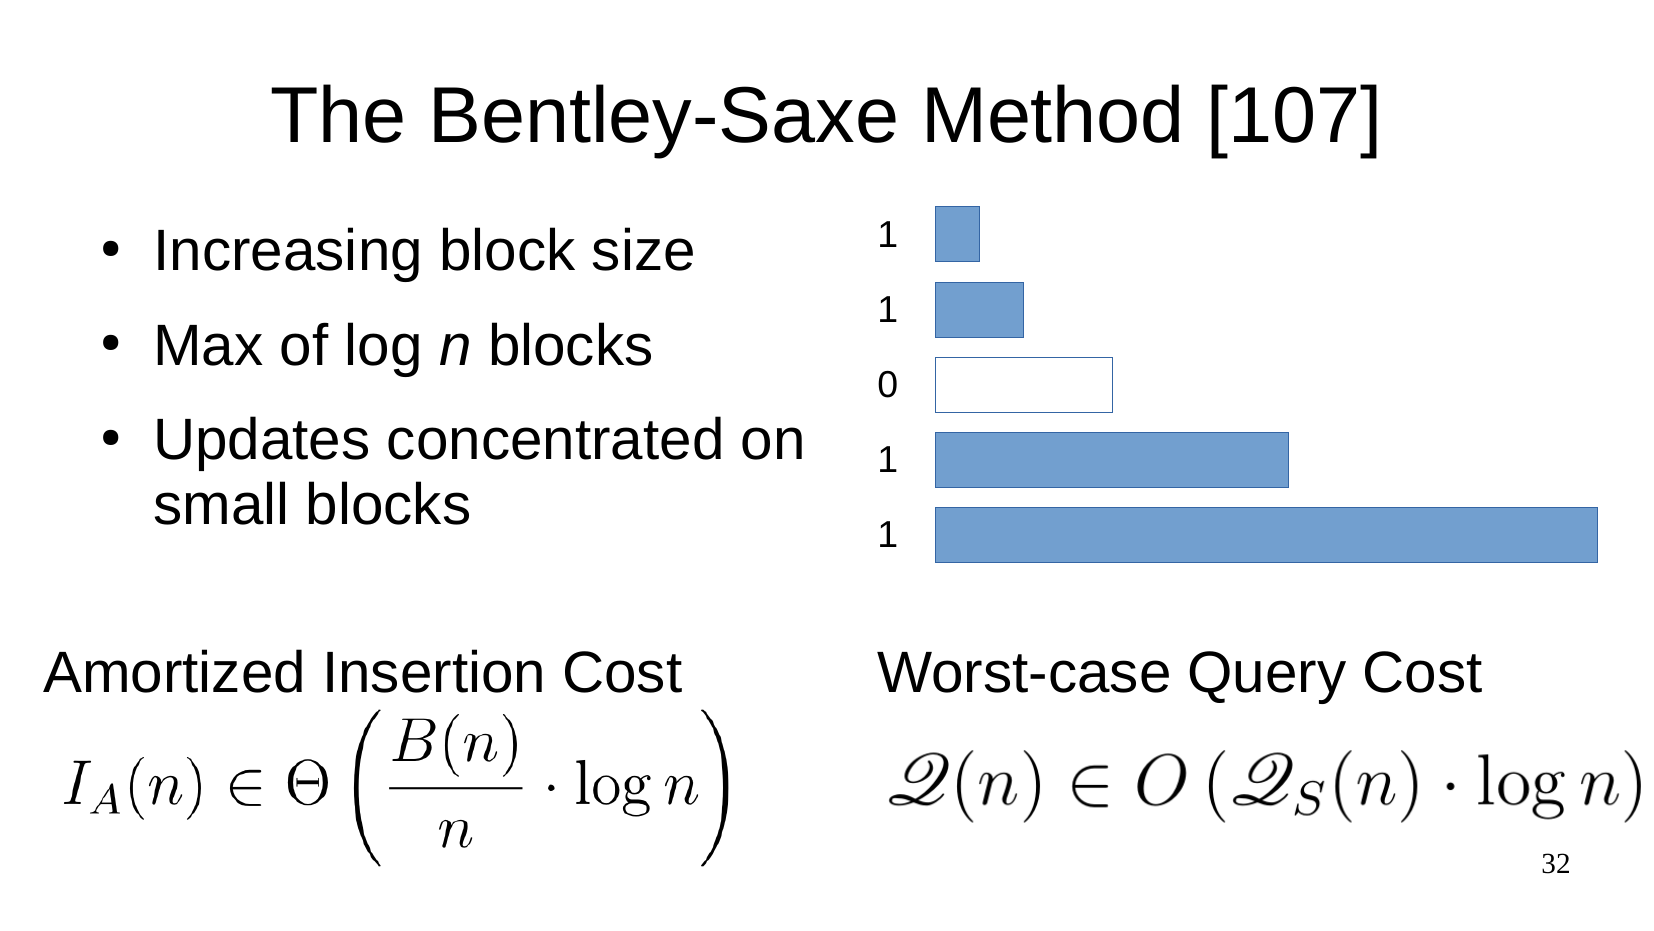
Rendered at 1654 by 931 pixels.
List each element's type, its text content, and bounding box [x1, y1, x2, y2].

text_box [935, 432, 1289, 488]
text_box 0 [862, 355, 913, 413]
text_box Worst-case Query Cost [862, 632, 1497, 713]
text_box 1 [862, 280, 913, 338]
text_box Amortized Insertion Cost [28, 632, 697, 713]
picture [28, 688, 751, 884]
title The Bentley-Saxe Method [107] [82, 37, 1571, 193]
text_box 1 [862, 430, 913, 488]
text_box 1 [862, 505, 913, 563]
text_box [935, 282, 1024, 338]
text_box [935, 507, 1598, 563]
picture [862, 730, 1651, 842]
text_box [935, 357, 1113, 413]
text_box 1 [862, 205, 913, 263]
text_box [935, 206, 980, 262]
list Increasing block size Max of log n blocks Updates concentrated on small blocks [82, 217, 809, 758]
